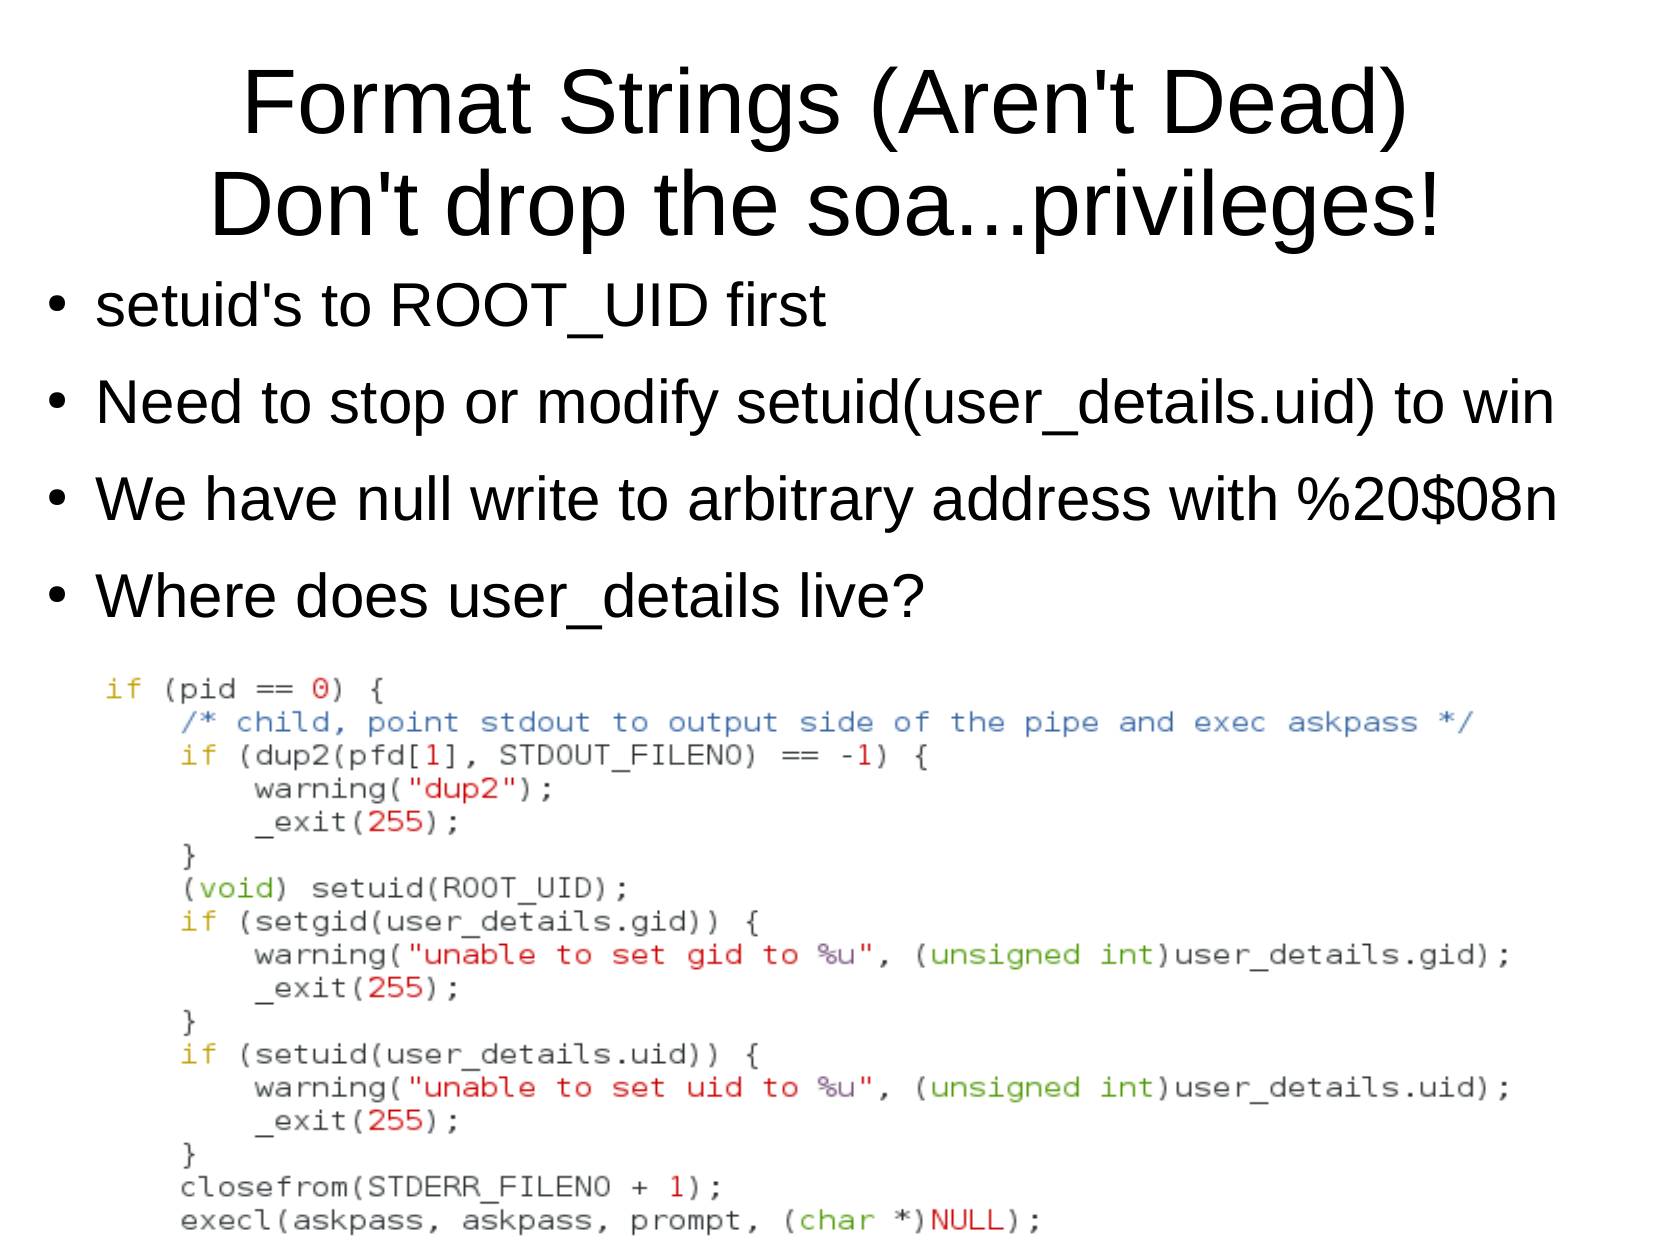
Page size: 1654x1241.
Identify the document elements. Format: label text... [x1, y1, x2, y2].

list setuid's to ROOT_UID first Need to stop or modify setuid(user_details.uid) to win We have null write to arbitrary address with %20$08n Where does user_details live? [30, 270, 1654, 736]
picture [97, 671, 1561, 1241]
title Format Strings (Aren't Dead) Don't drop the soa...privileges! [82, 49, 1571, 257]
